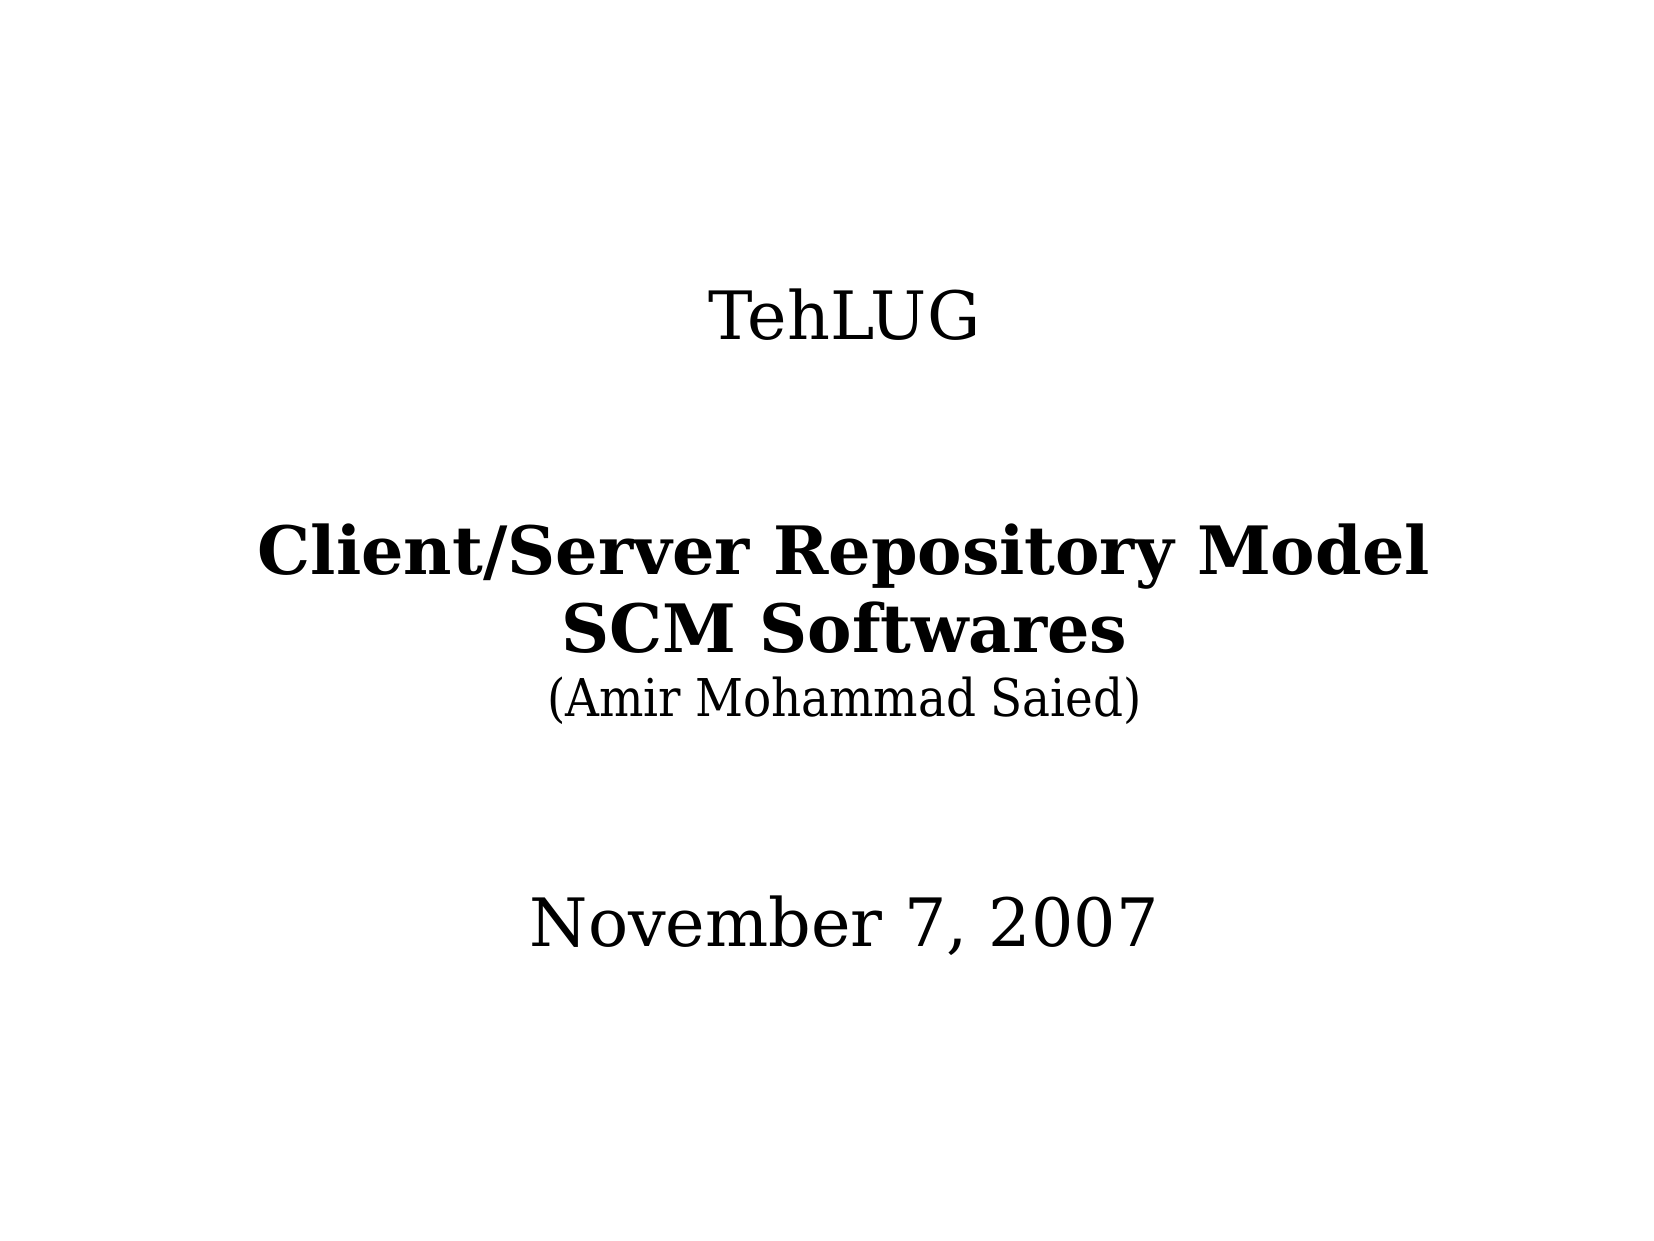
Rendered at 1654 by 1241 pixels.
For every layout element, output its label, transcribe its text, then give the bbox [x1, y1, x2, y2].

text_box TehLUG Client/Server Repository Model SCM Softwares (Amir Mohammad Saied) November 7, 2007 [82, 106, 1571, 1134]
